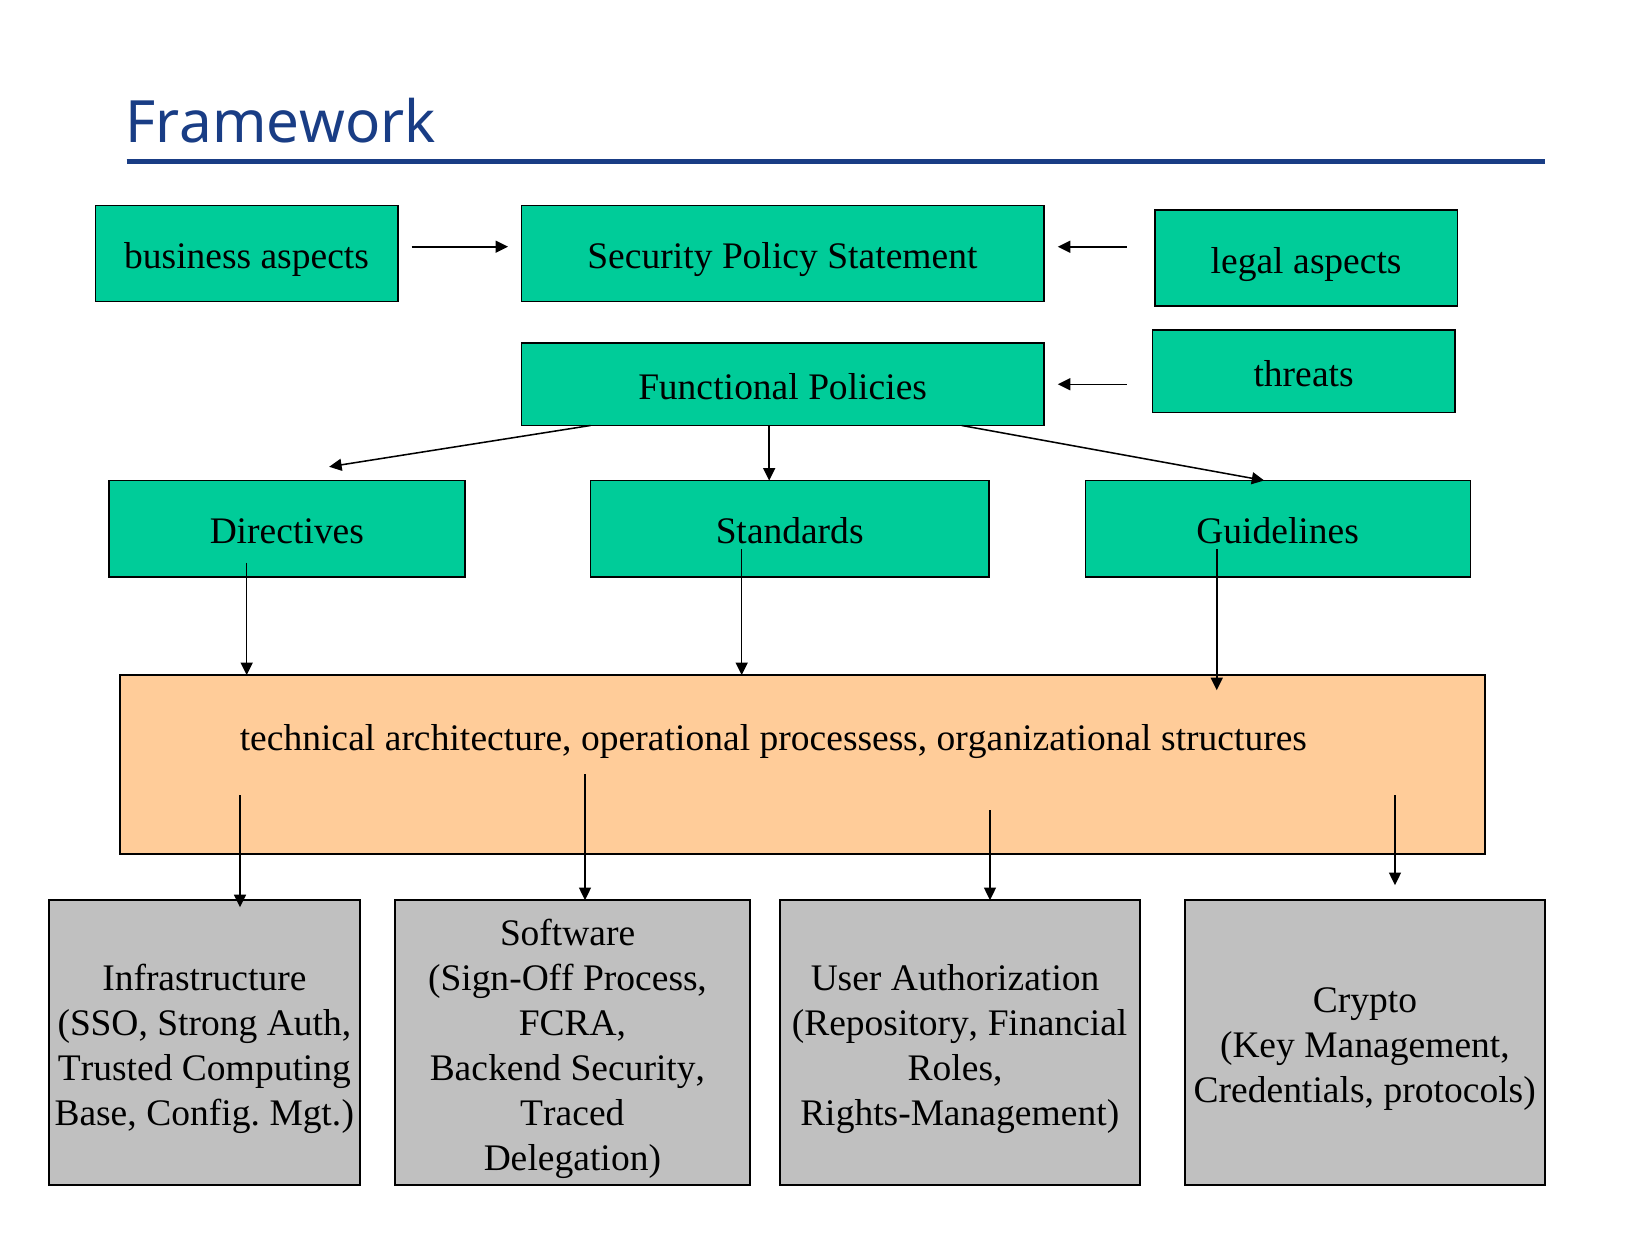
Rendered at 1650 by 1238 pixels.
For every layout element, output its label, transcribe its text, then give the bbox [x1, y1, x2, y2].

title Framework [125, 0, 1546, 155]
text_box legal aspects [1154, 209, 1458, 307]
text_box Security Policy Statement [521, 205, 1045, 302]
text_box User Authorization (Repository, Financial Roles, Rights-Management) [780, 900, 1141, 1186]
text_box technical architecture, operational processess, organizational structures [225, 704, 1351, 766]
text_box Standards [590, 480, 990, 577]
text_box Software (Sign-Off Process, FCRA, Backend Security, Traced Delegation) [394, 900, 750, 1186]
text_box threats [1152, 330, 1455, 413]
text_box business aspects [95, 205, 398, 302]
text_box Infrastructure (SSO, Strong Auth, Trusted Computing Base, Config. Mgt.) [49, 900, 361, 1186]
text_box Crypto (Key Management, Credentials, protocols) [1185, 900, 1546, 1186]
text_box [120, 675, 1486, 854]
text_box Guidelines [1085, 480, 1471, 577]
text_box Directives [109, 480, 466, 577]
text_box Functional Policies [521, 342, 1045, 426]
